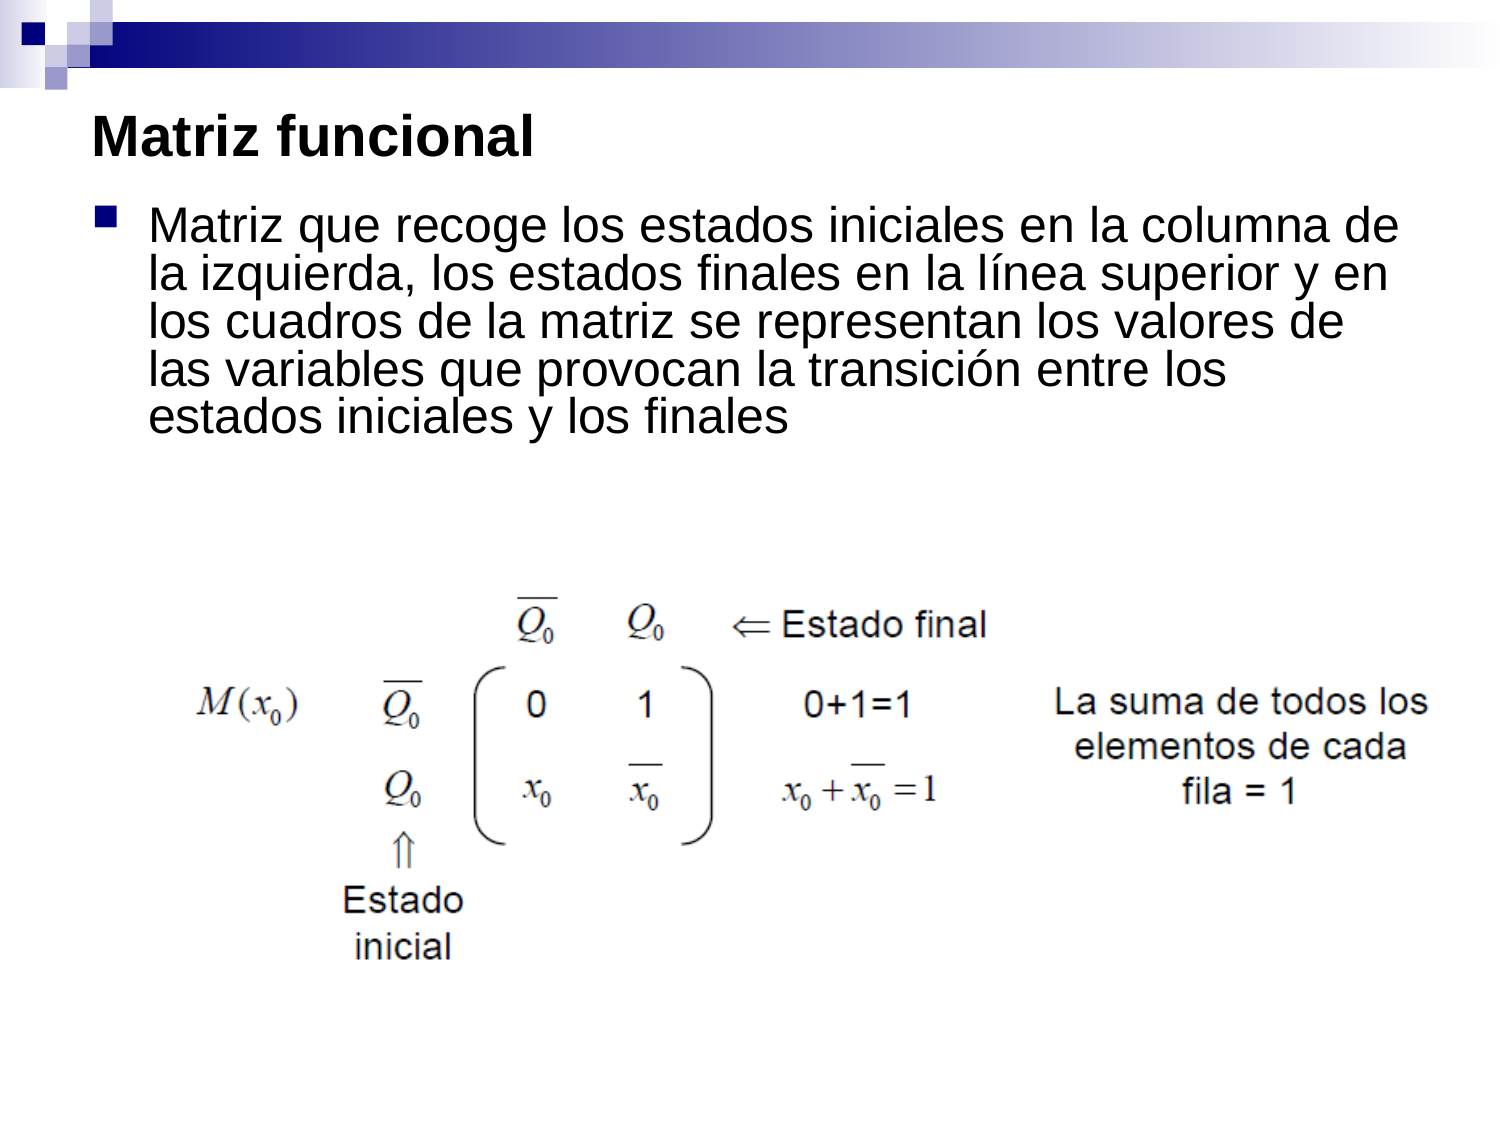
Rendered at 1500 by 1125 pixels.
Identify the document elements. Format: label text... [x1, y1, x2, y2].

picture [171, 527, 1454, 978]
list Matriz que recoge los estados iniciales en la columna de la izquierda, los estados finales en la línea superior y en los cuadros de la matriz se representan los valores de las variables que provocan la transición entre los estados iniciales y los finales [76, 196, 1427, 480]
title Matriz funcional [76, 90, 1427, 165]
